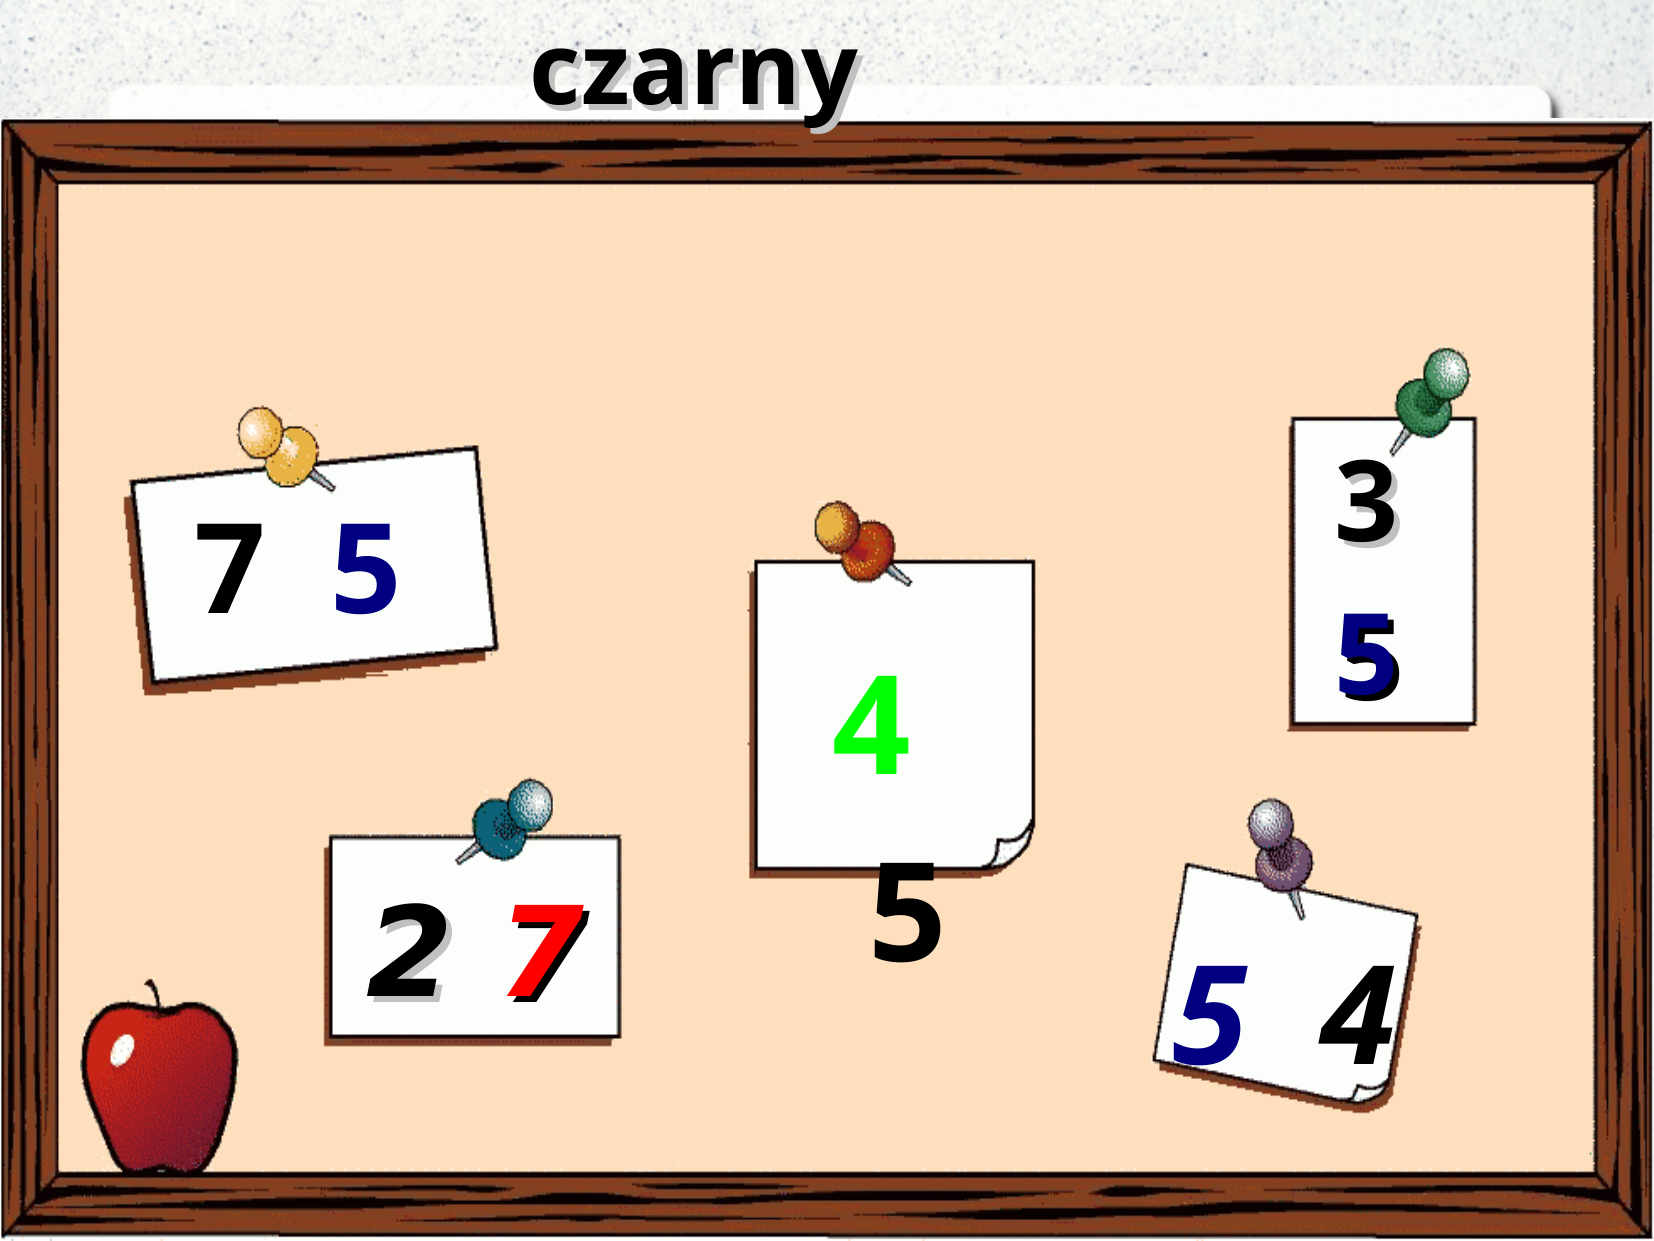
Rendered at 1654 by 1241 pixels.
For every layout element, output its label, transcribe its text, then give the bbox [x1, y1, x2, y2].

text_box 5 4 [1151, 909, 1418, 1093]
picture [0, 0, 1654, 1241]
text_box czarny [354, 0, 1182, 146]
text_box 3 5 [1226, 413, 1506, 742]
text_box 7 5 [153, 472, 443, 664]
text_box 4 5 [767, 620, 1048, 803]
text_box 2 7 [330, 873, 621, 1034]
